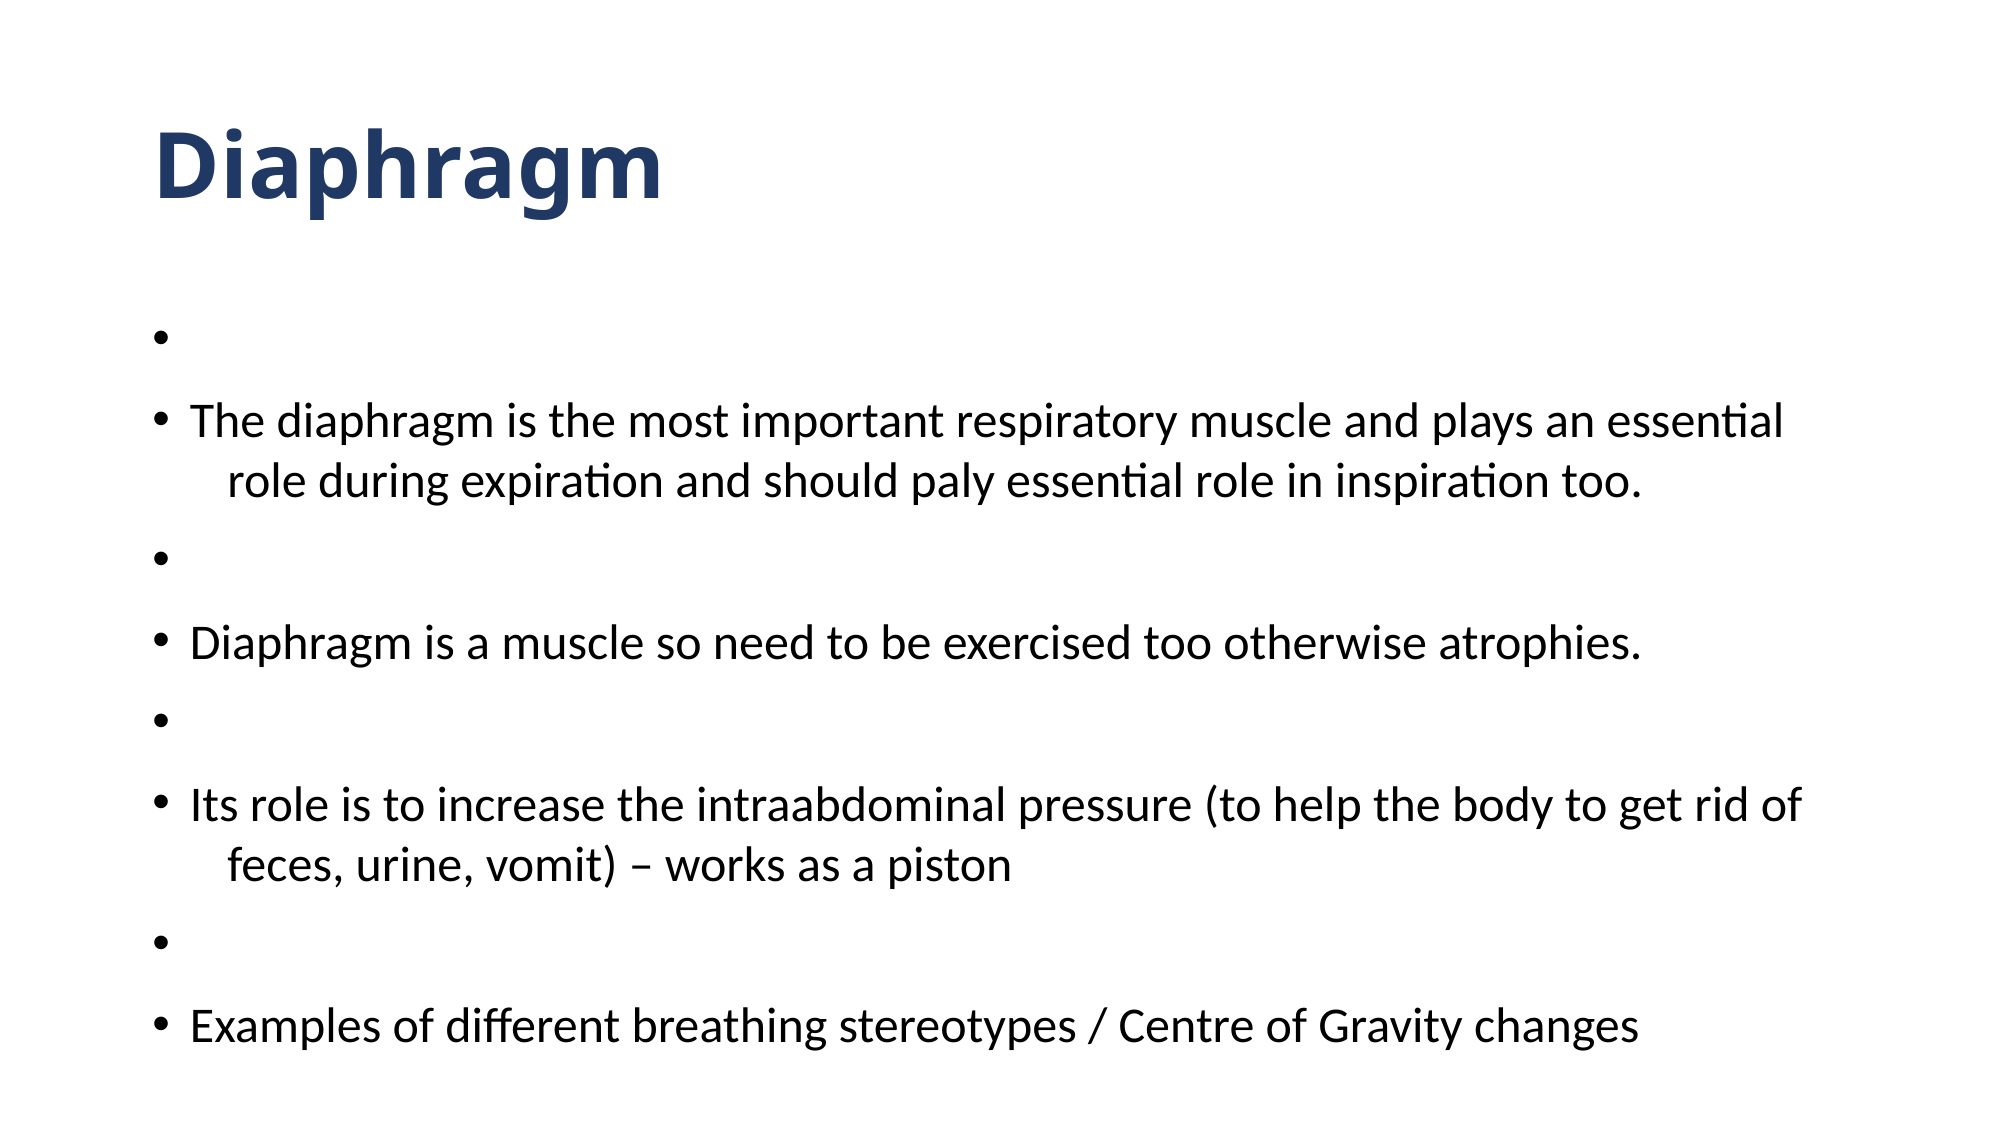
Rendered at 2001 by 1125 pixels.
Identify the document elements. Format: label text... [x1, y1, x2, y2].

title Diaphragm [137, 59, 1863, 278]
list The diaphragm is the most important respiratory muscle and plays an essential role during expiration and should paly essential role in inspiration too. Diaphragm is a muscle so need to be exercised too otherwise atrophies. Its role is to increase the intraabdominal pressure (to help the body to get rid of feces, urine, vomit) – works as a piston Examples of different breathing stereotypes / Centre of Gravity changes [137, 299, 1863, 1066]
